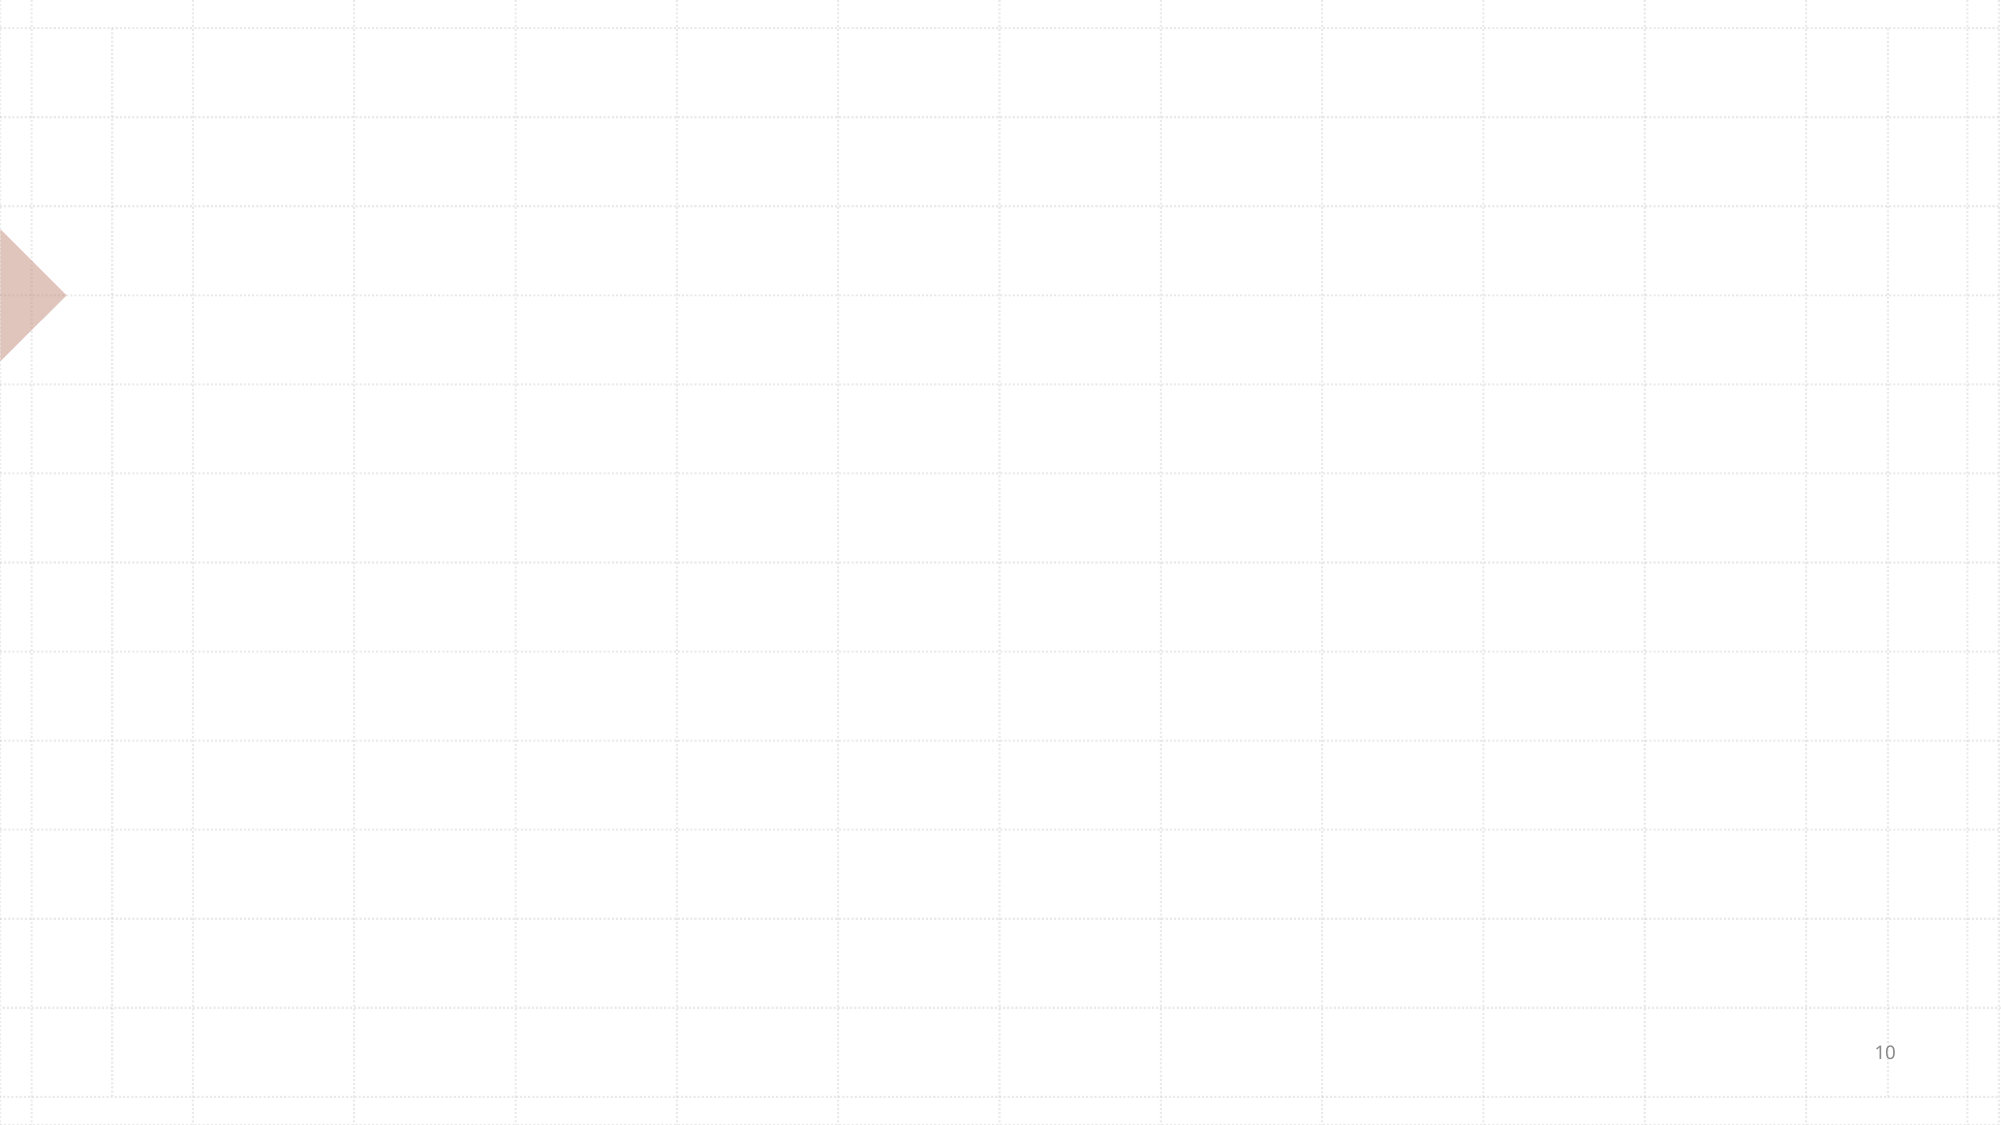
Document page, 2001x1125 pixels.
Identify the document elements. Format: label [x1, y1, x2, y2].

text_box [1805, 1019, 1966, 1089]
